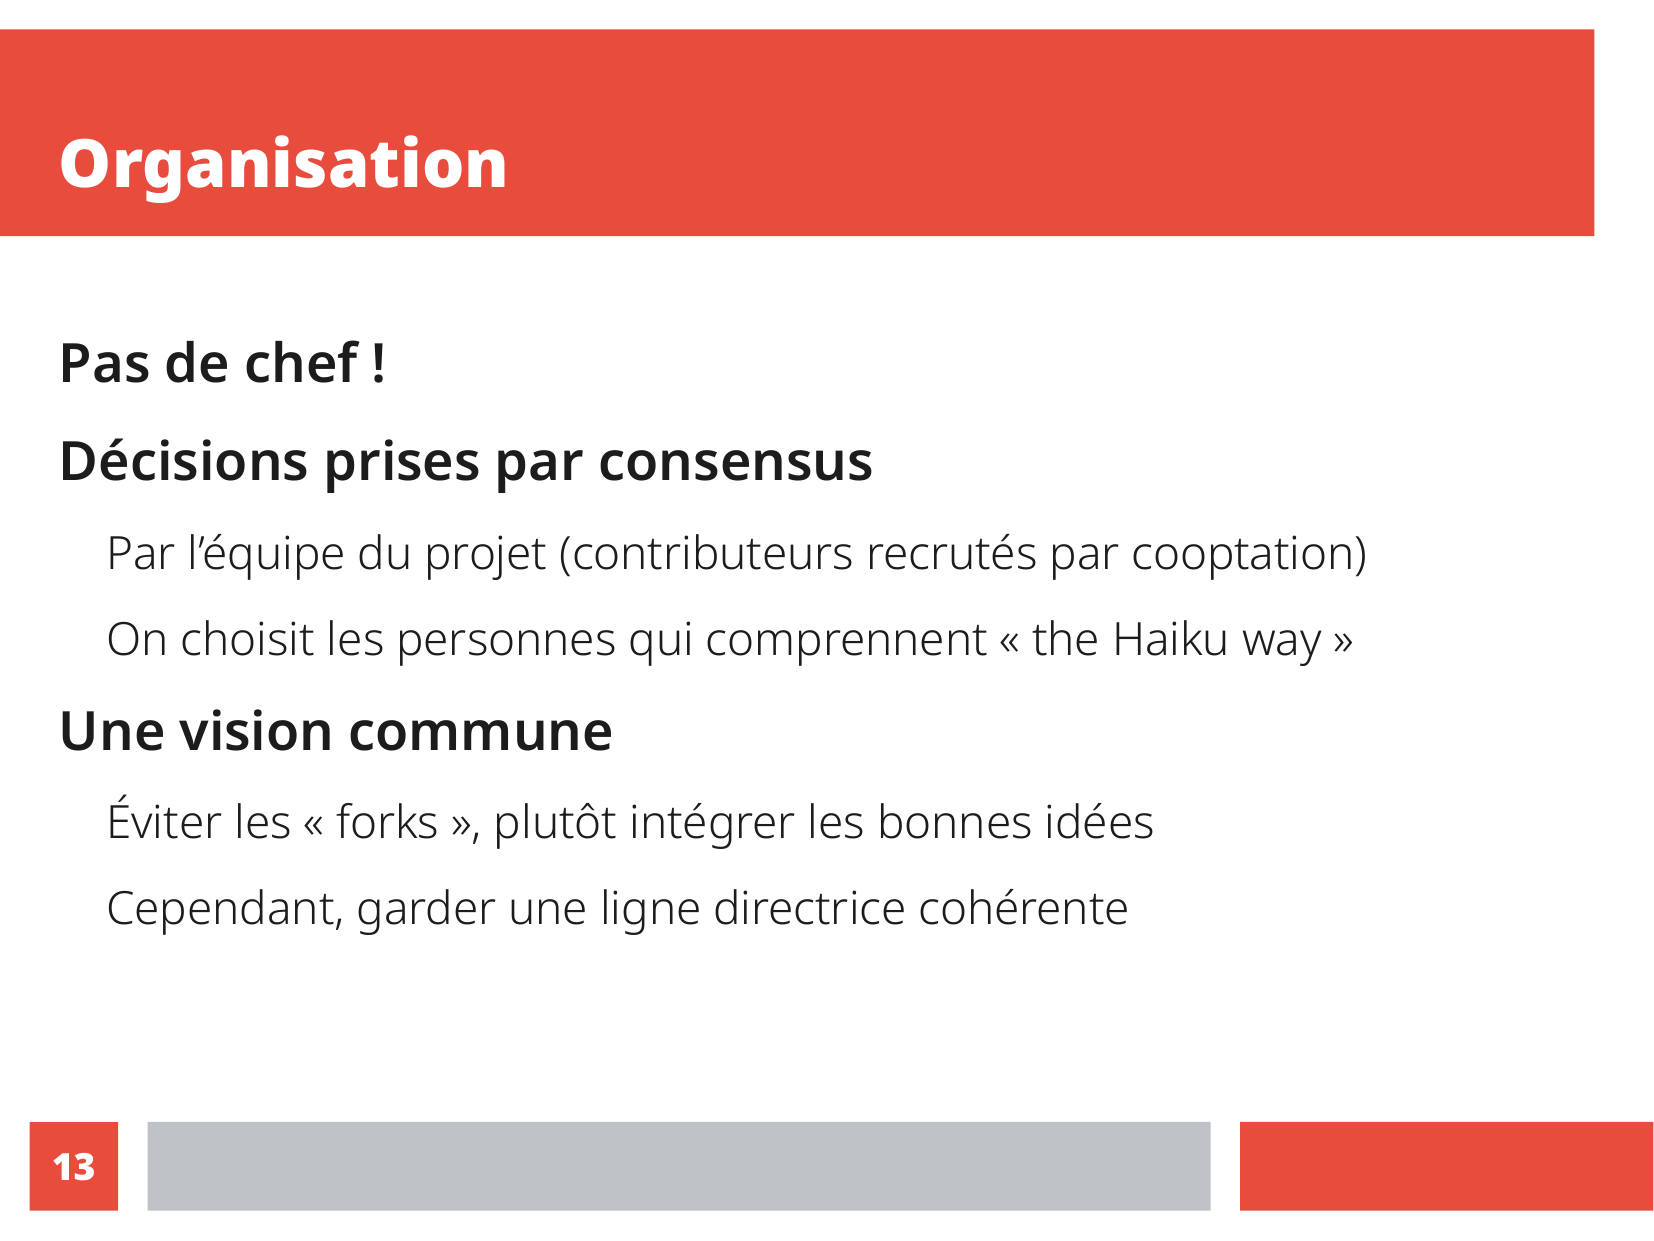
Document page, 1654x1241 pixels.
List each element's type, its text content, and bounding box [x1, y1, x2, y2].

list Pas de chef ! Décisions prises par consensus Par l’équipe du projet (contributeurs recrutés par cooptation) On choisit les personnes qui comprennent « the Haiku way » Une vision commune Éviter les « forks », plutôt intégrer les bonnes idées Cependant, garder une ligne directrice cohérente [59, 324, 1565, 1093]
title Organisation [59, 59, 1595, 207]
